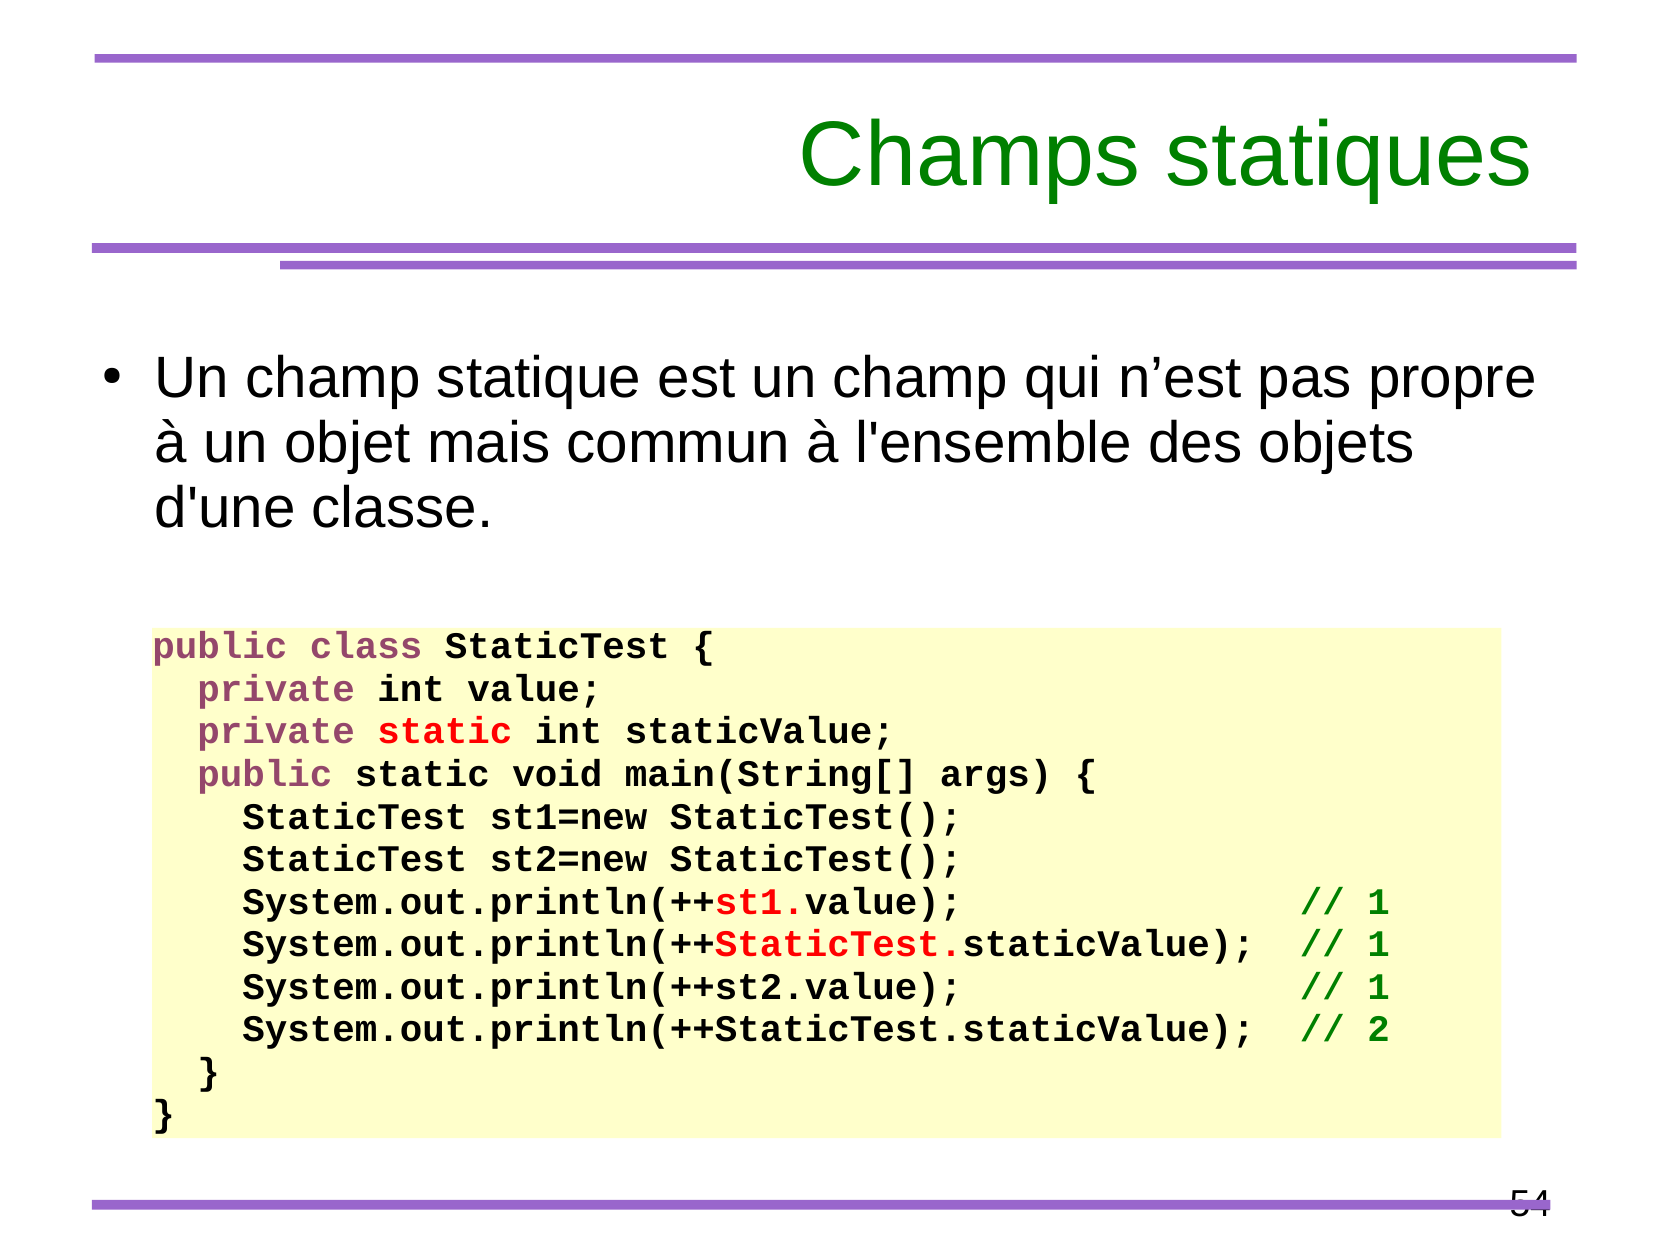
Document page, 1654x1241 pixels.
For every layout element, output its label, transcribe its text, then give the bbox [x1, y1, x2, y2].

text_box public class StaticTest { private int value; private static int staticValue; public static void main(String[] args) { StaticTest st1=new StaticTest(); StaticTest st2=new StaticTest(); System.out.println(++st1.value); // 1 System.out.println(++StaticTest.staticValue); // 1 System.out.println(++st2.value); // 1 System.out.println(++StaticTest.staticValue); // 2 } } [152, 627, 1502, 1139]
title Champs statiques [121, 49, 1534, 257]
list Un champ statique est un champ qui n’est pas propre à un objet mais commun à l'ensemble des objets d'une classe. [83, 344, 1570, 1127]
